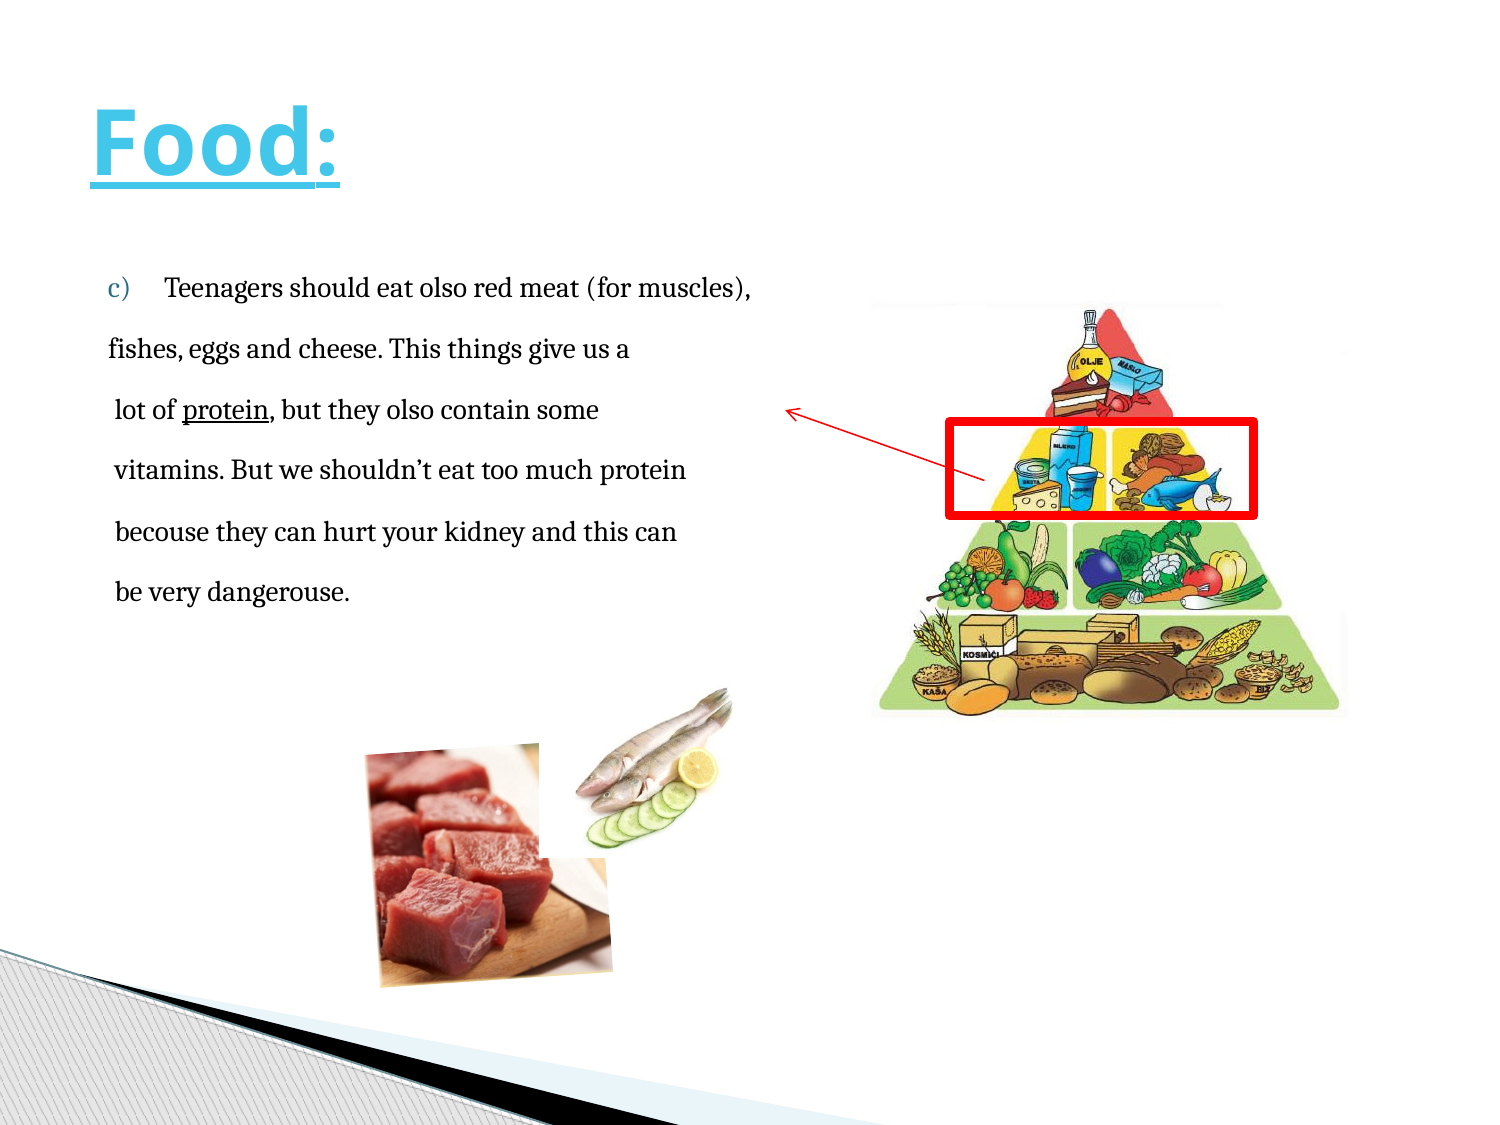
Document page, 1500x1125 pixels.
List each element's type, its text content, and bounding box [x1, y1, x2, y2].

picture [1066, 426, 1249, 511]
picture [363, 679, 762, 989]
picture [954, 426, 1083, 511]
title Food: [75, 45, 1425, 233]
picture [867, 292, 1351, 729]
list Teenagers should eat olso red meat (for muscles), fishes, eggs and cheese. This things give us a lot of protein, but they olso contain some vitamins. But we shouldn’t eat too much protein becouse they can hurt your kidney and this can be very dangerouse. [75, 242, 1425, 986]
